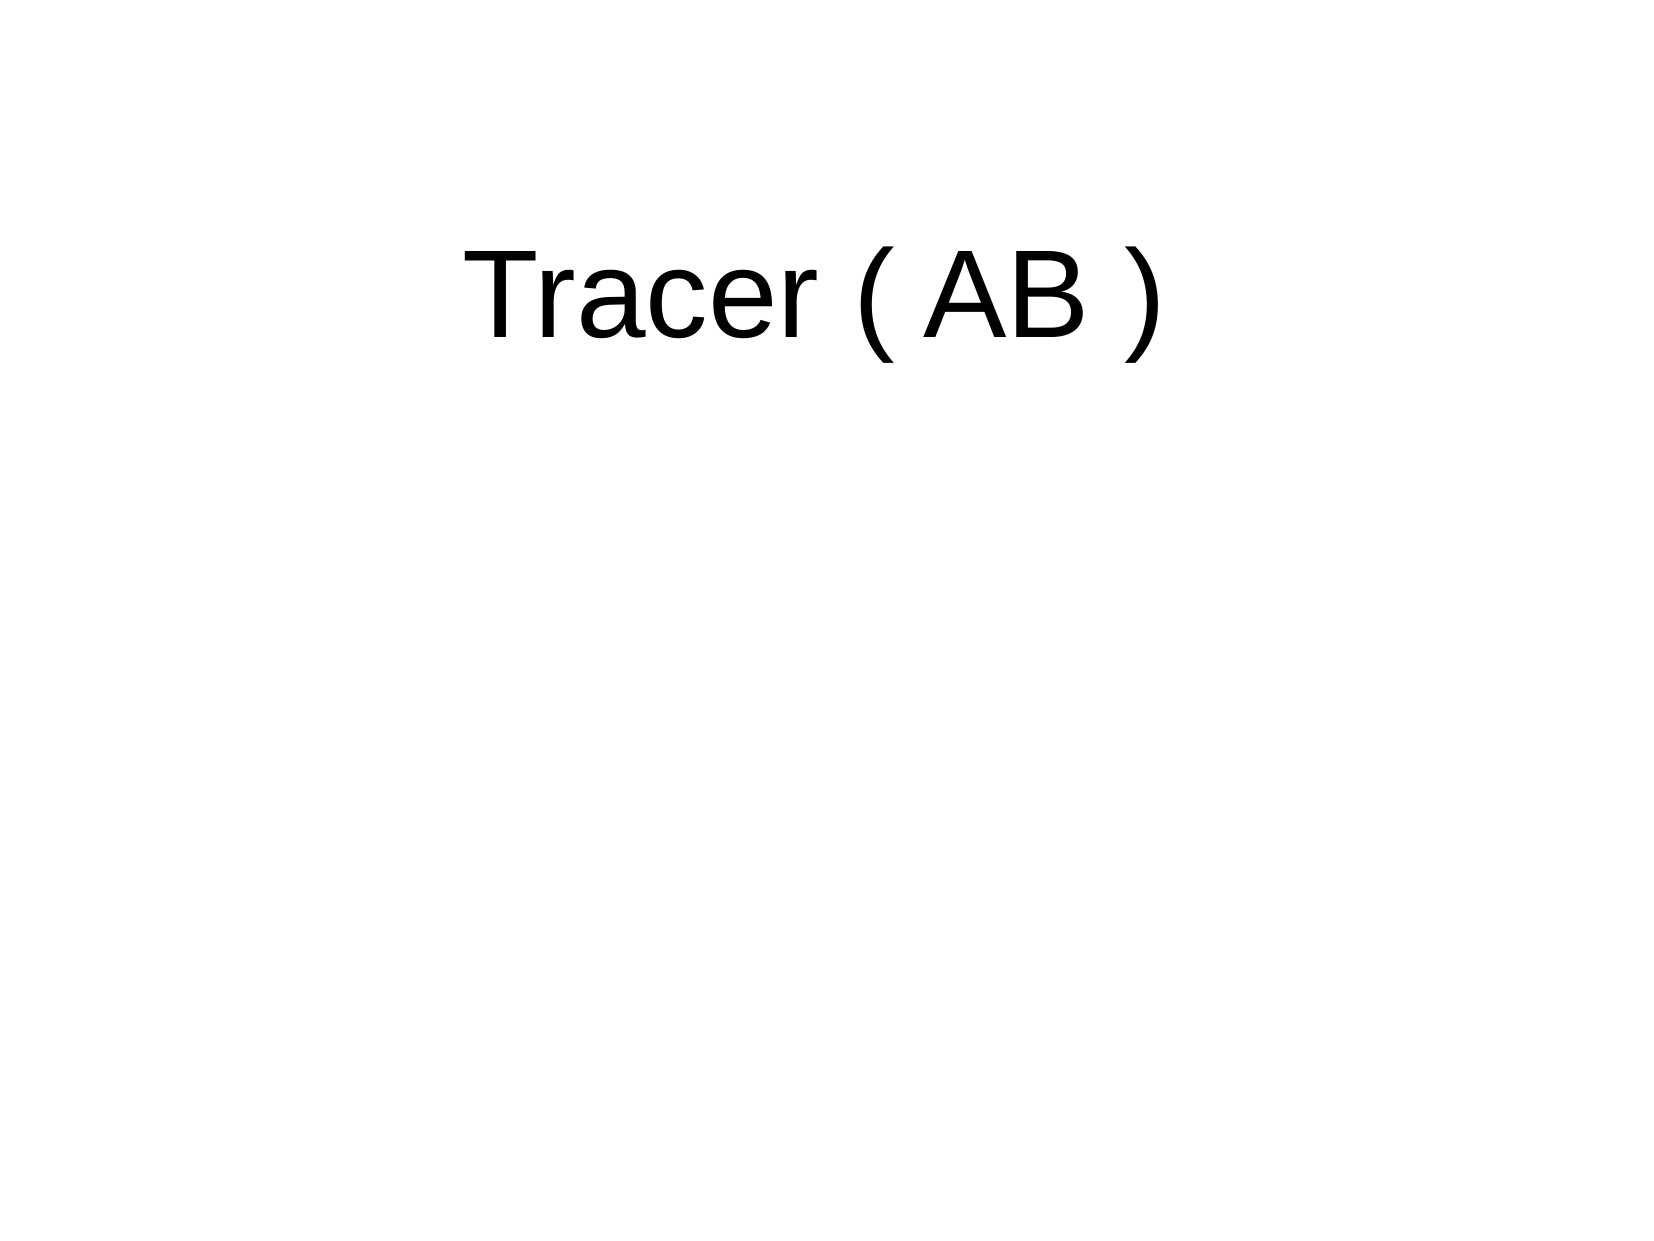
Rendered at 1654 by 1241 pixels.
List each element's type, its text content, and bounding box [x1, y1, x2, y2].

subtitle Tracer ( AB ) [70, 59, 1559, 530]
